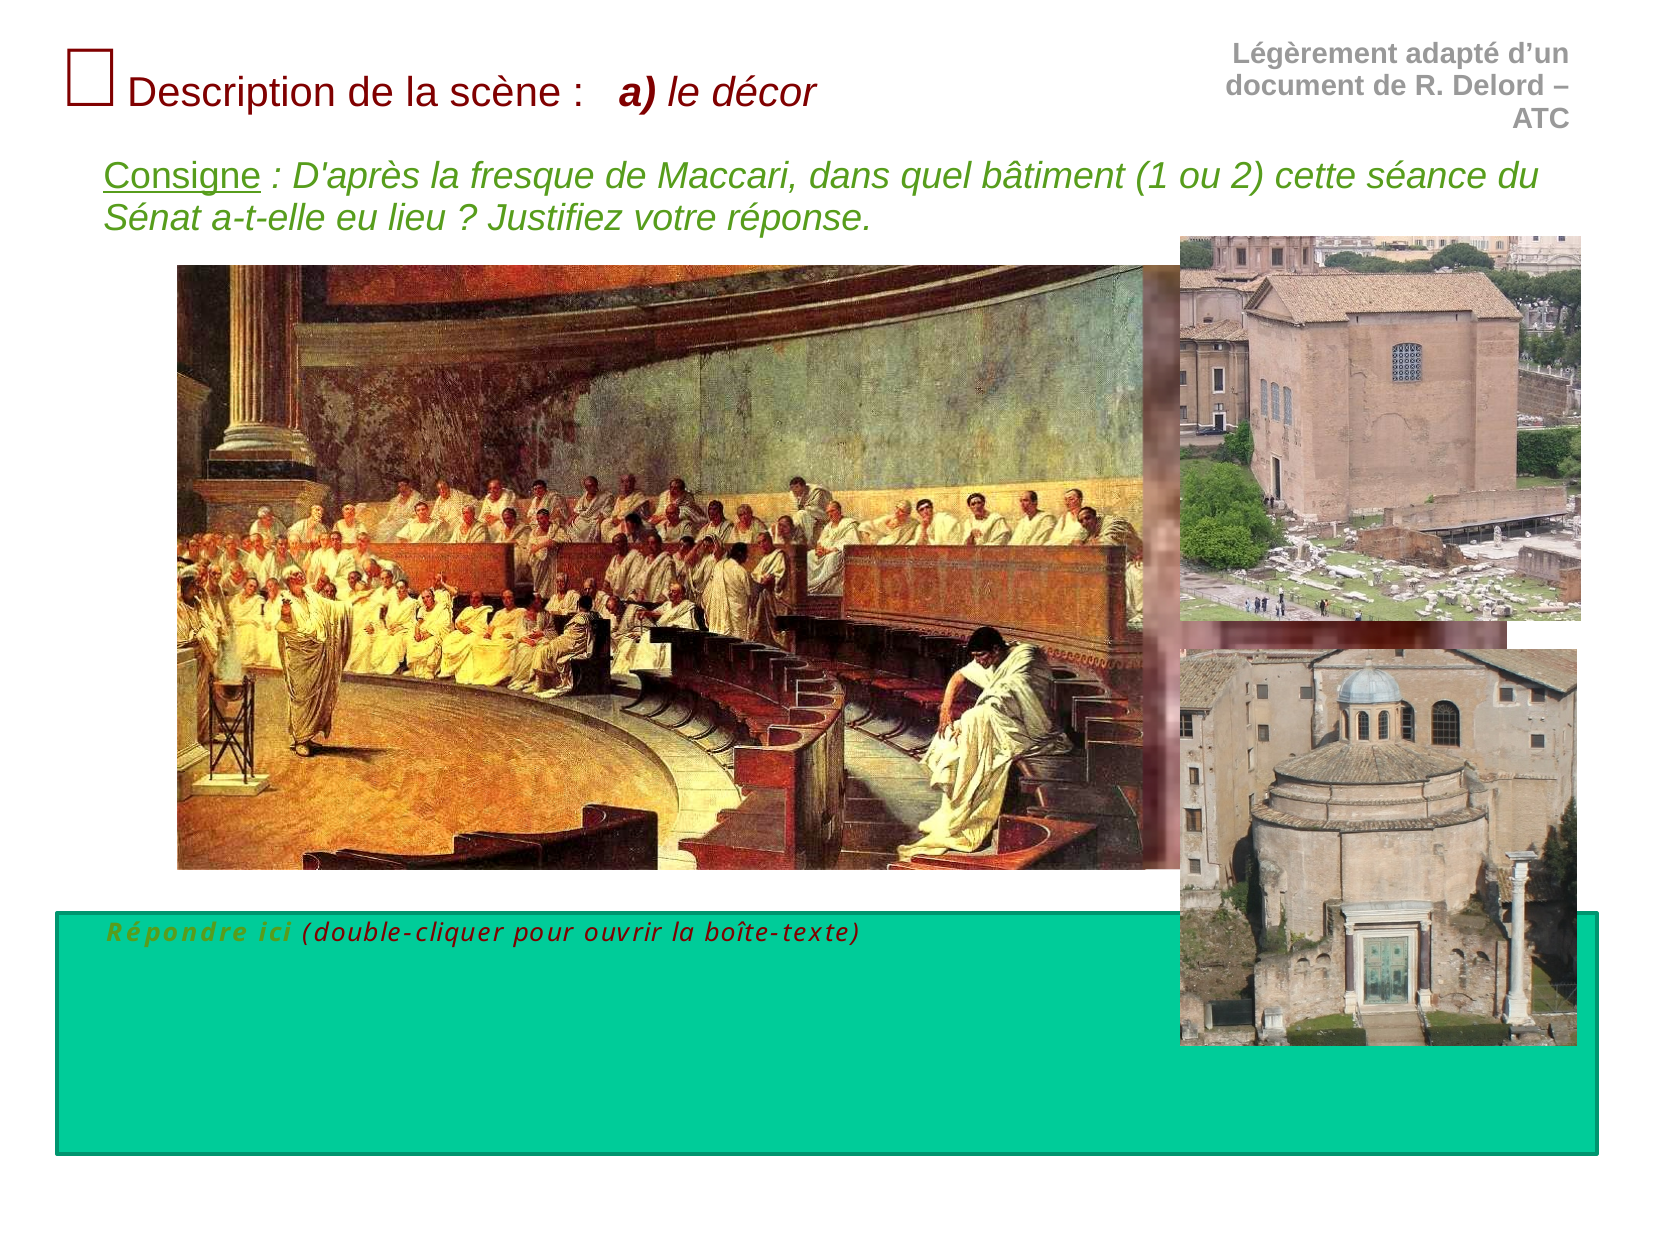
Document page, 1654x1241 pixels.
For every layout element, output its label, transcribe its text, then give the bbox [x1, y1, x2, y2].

text_box  [1476, 236, 1565, 325]
text_box  [1476, 649, 1565, 739]
text_box Consigne : D'après la fresque de Maccari, dans quel bâtiment (1 ou 2) cette séance du Sénat a-t-elle eu lieu ? Justifiez votre réponse. [88, 147, 1624, 266]
title  Description de la scène : a) le décor [59, 29, 1548, 163]
text_box Légèrement adapté d’un document de R. Delord – ATC [1210, 29, 1612, 78]
chart [59, 915, 1595, 1152]
picture [177, 236, 1581, 1046]
